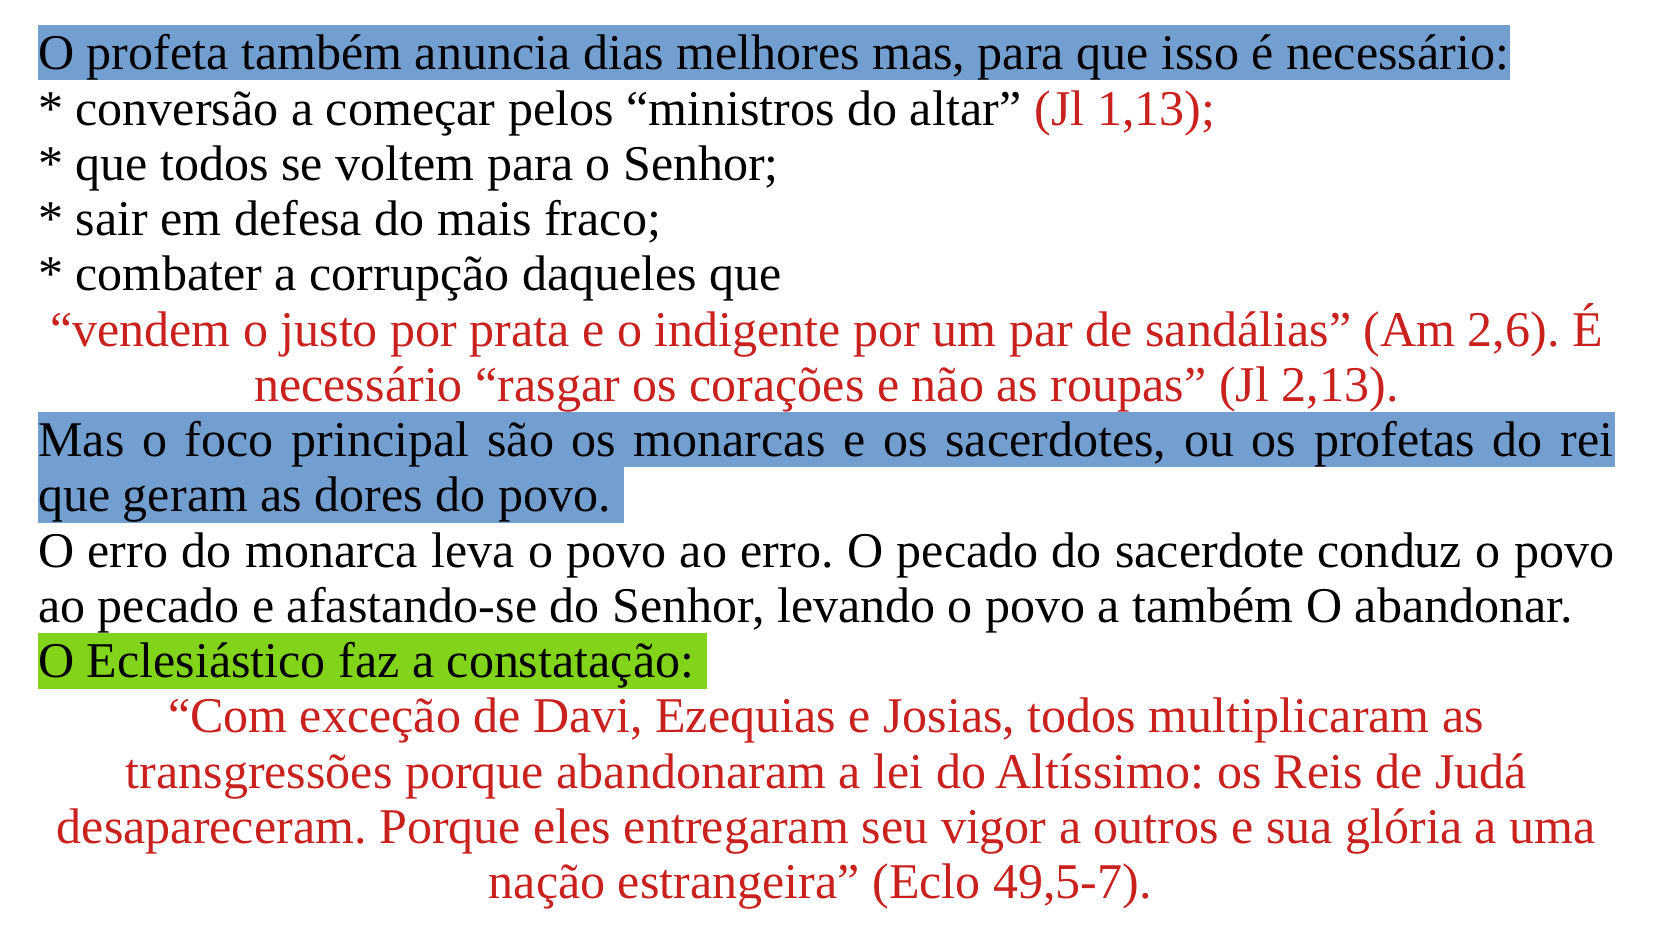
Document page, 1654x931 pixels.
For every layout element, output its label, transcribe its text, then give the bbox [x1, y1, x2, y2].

text_box O profeta também anuncia dias melhores mas, para que isso é necessário: * conversão a começar pelos “ministros do altar” (Jl 1,13); * que todos se voltem para o Senhor; * sair em defesa do mais fraco; * combater a corrupção daqueles que “vendem o justo por prata e o indigente por um par de sandálias” (Am 2,6). É necessário “rasgar os corações e não as roupas” (Jl 2,13). Mas o foco principal são os monarcas e os sacerdotes, ou os profetas do rei que geram as dores do povo. O erro do monarca leva o povo ao erro. O pecado do sacerdote conduz o povo ao pecado e afastando-se do Senhor, levando o povo a também O abandonar. O Eclesiástico faz a constatação: “Com exceção de Davi, Ezequias e Josias, todos multiplicaram as transgressões porque abandonaram a lei do Altíssimo: os Reis de Judá desapareceram. Porque eles entregaram seu vigor a outros e sua glória a uma nação estrangeira” (Eclo 49,5-7). [23, 17, 1630, 917]
